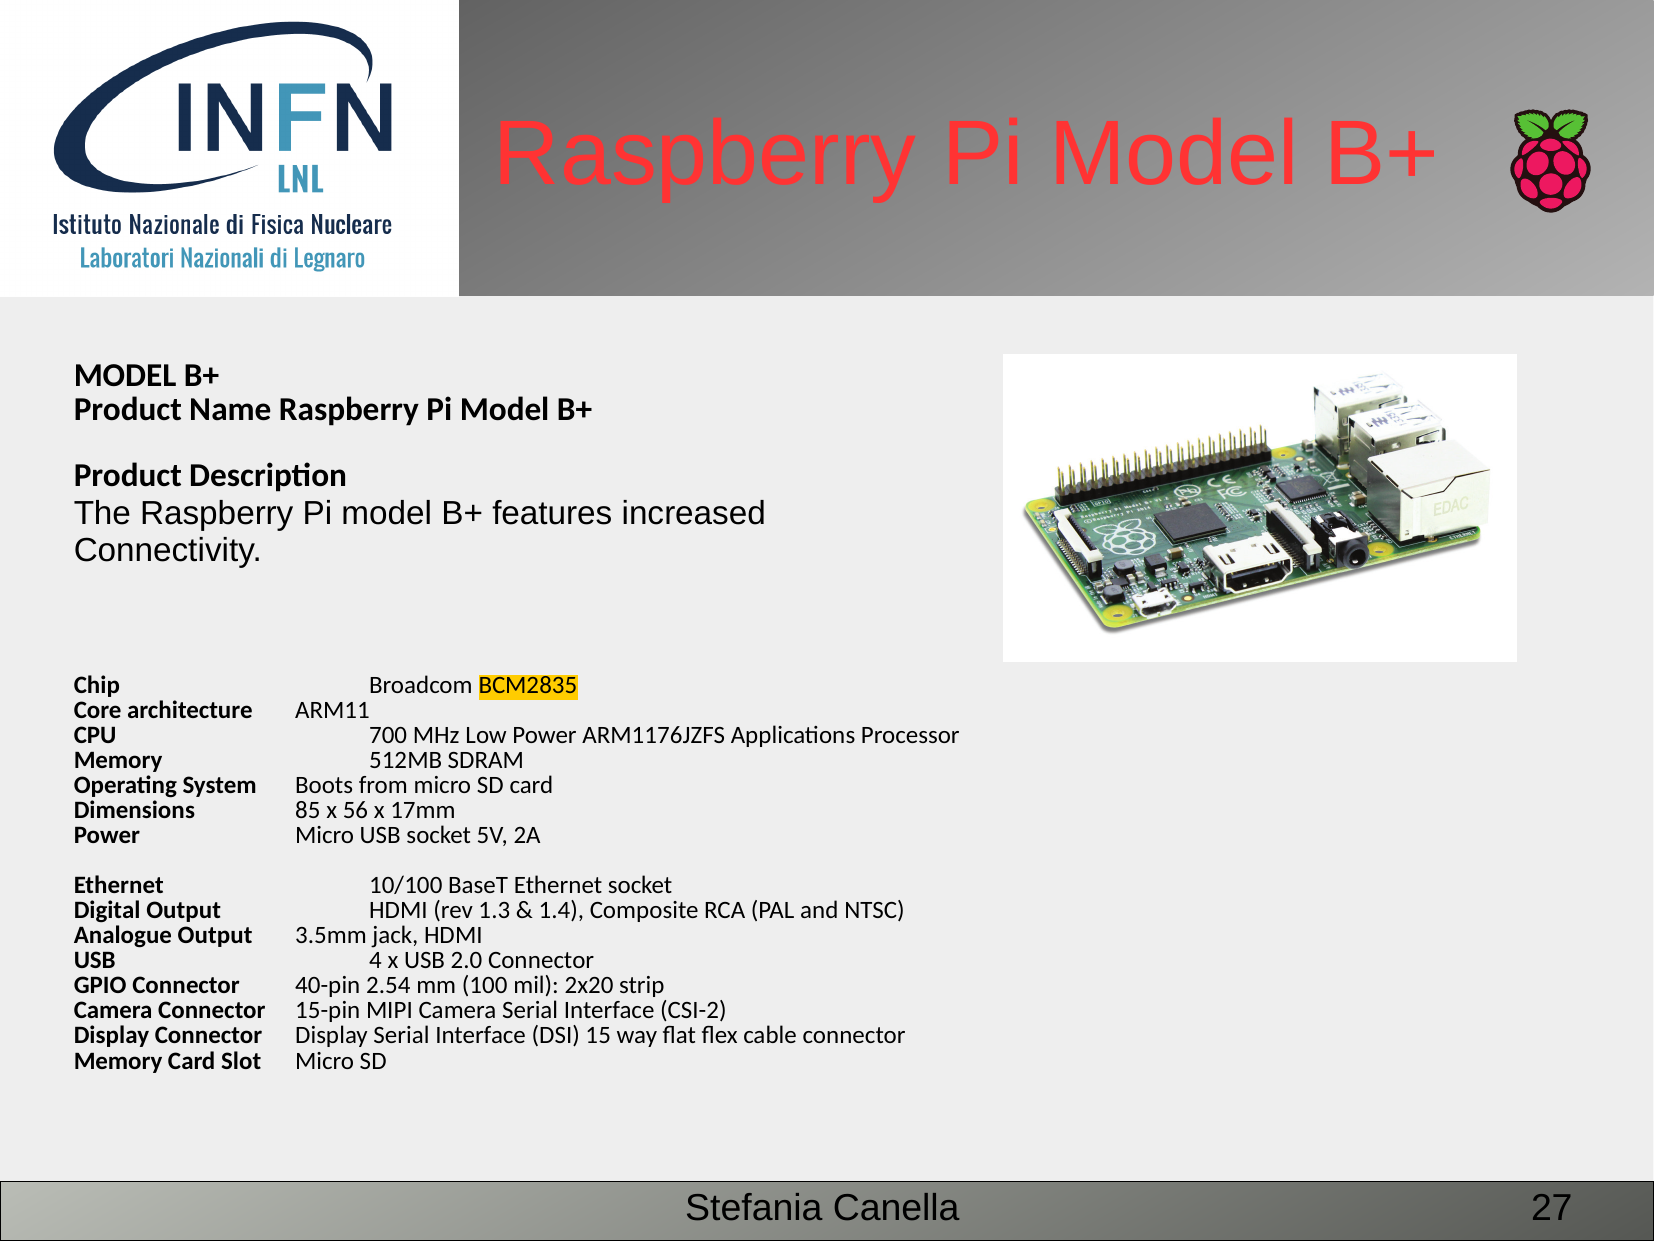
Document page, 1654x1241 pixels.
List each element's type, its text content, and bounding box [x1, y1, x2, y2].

text_box [0, 1181, 670, 1241]
text_box [984, 1181, 1516, 1241]
text_box Stefania Canella [670, 1178, 984, 1241]
picture [1003, 354, 1517, 663]
text_box 34 [1516, 1178, 1654, 1241]
text_box MODEL B+ Product Name Raspberry Pi Model B+ Product Description The Raspberry Pi model B+ features increased Connectivity. [59, 354, 815, 606]
title Raspberry Pi Model B+ [459, 49, 1571, 257]
picture [0, 0, 459, 297]
text_box Chip Broadcom BCM2835 Core architecture ARM11 CPU 700 MHz Low Power ARM1176JZFS Applications Processor Memory 512MB SDRAM Operating System Boots from micro SD card Dimensions 85 x 56 x 17mm Power Micro USB socket 5V, 2A Ethernet 10/100 BaseT Ethernet socket Digital Output HDMI (rev 1.3 & 1.4), Composite RCA (PAL and NTSC) Analogue Output 3.5mm jack, HDMI USB 4 x USB 2.0 Connector GPIO Connector 40-pin 2.54 mm (100 mil): 2x20 strip Camera Connector 15-pin MIPI Camera Serial Interface (CSI-2) Display Connector Display Serial Interface (DSI) 15 way flat flex cable connector Memory Card Slot Micro SD [59, 667, 1477, 1151]
text_box [459, 0, 1654, 296]
